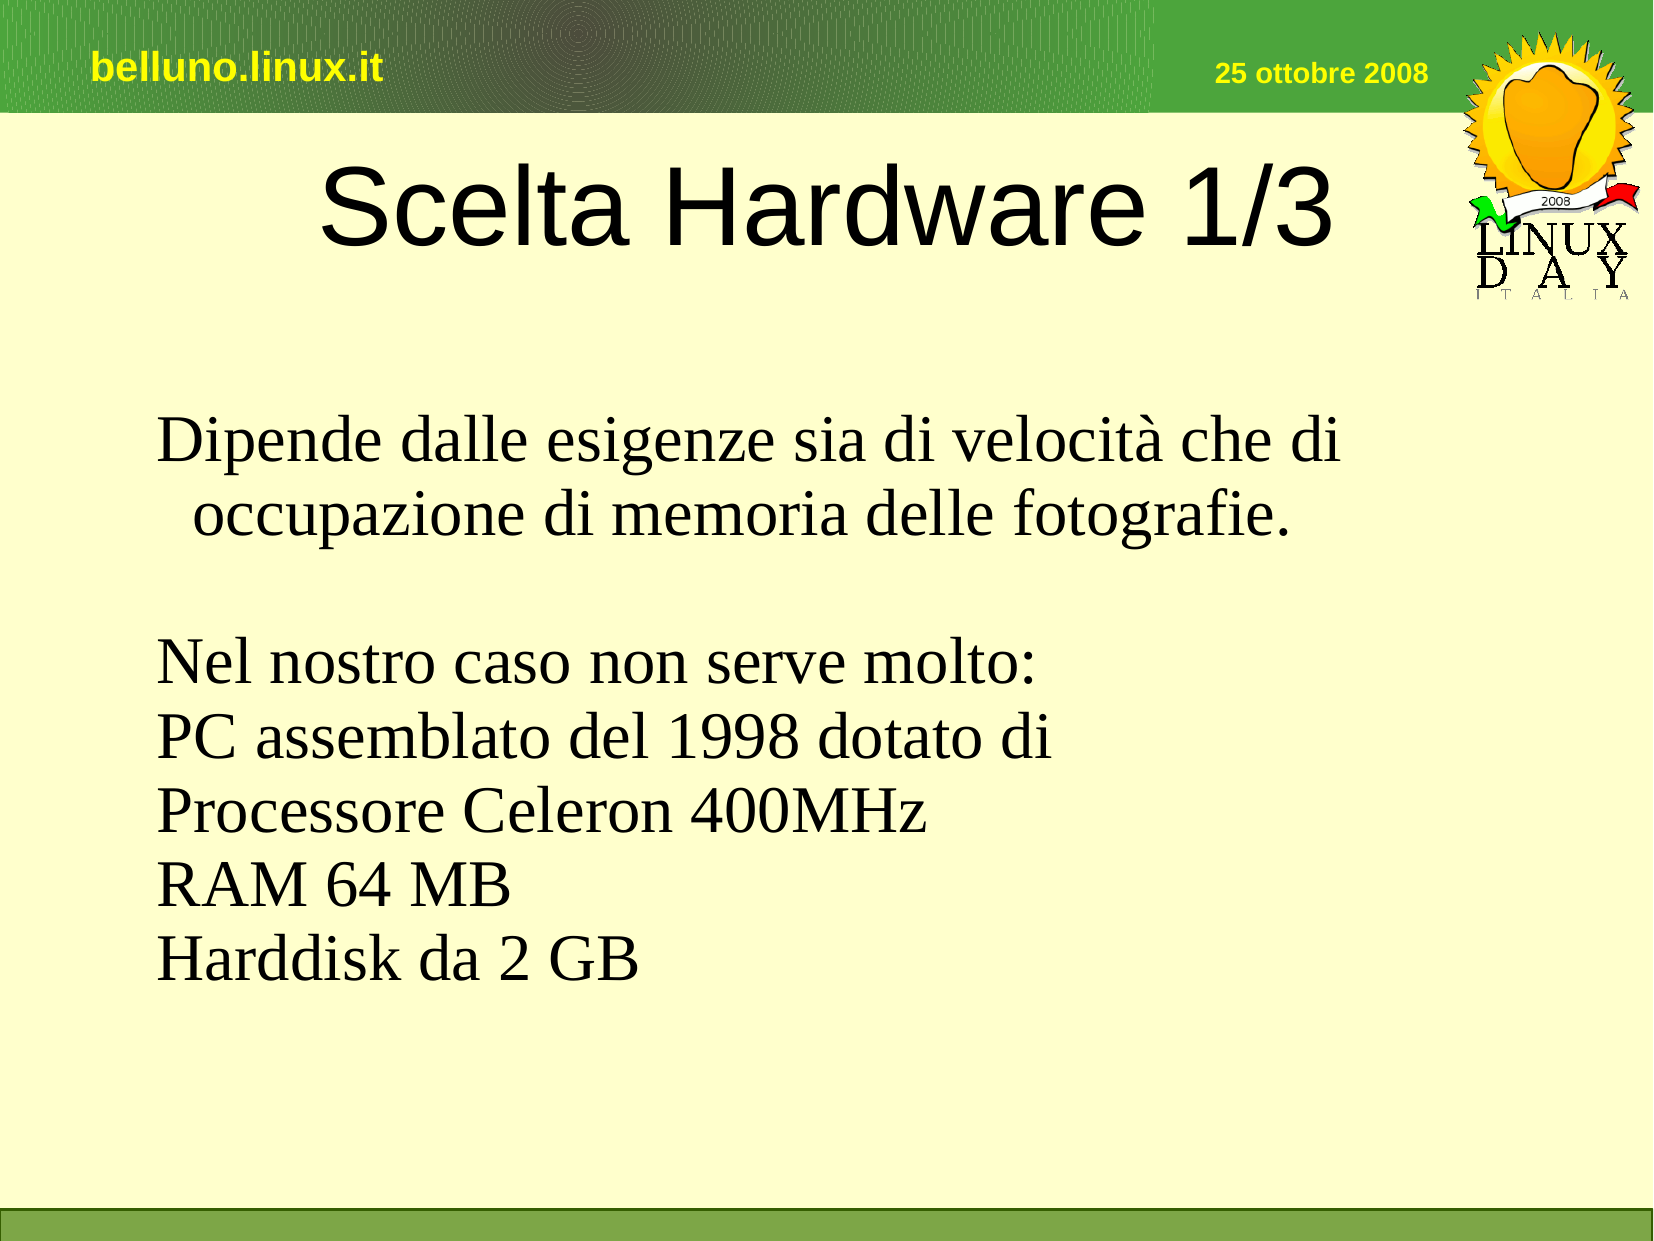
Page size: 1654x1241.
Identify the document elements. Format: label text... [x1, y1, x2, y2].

subtitle Dipende dalle esigenze sia di velocità che di occupazione di memoria delle fotografie. Nel nostro caso non serve molto: PC assemblato del 1998 dotato di Processore Celeron 400MHz RAM 64 MB Harddisk da 2 GB [121, 344, 1351, 1127]
title Scelta Hardware 1/3 [121, 102, 1533, 311]
picture [1462, 29, 1641, 300]
